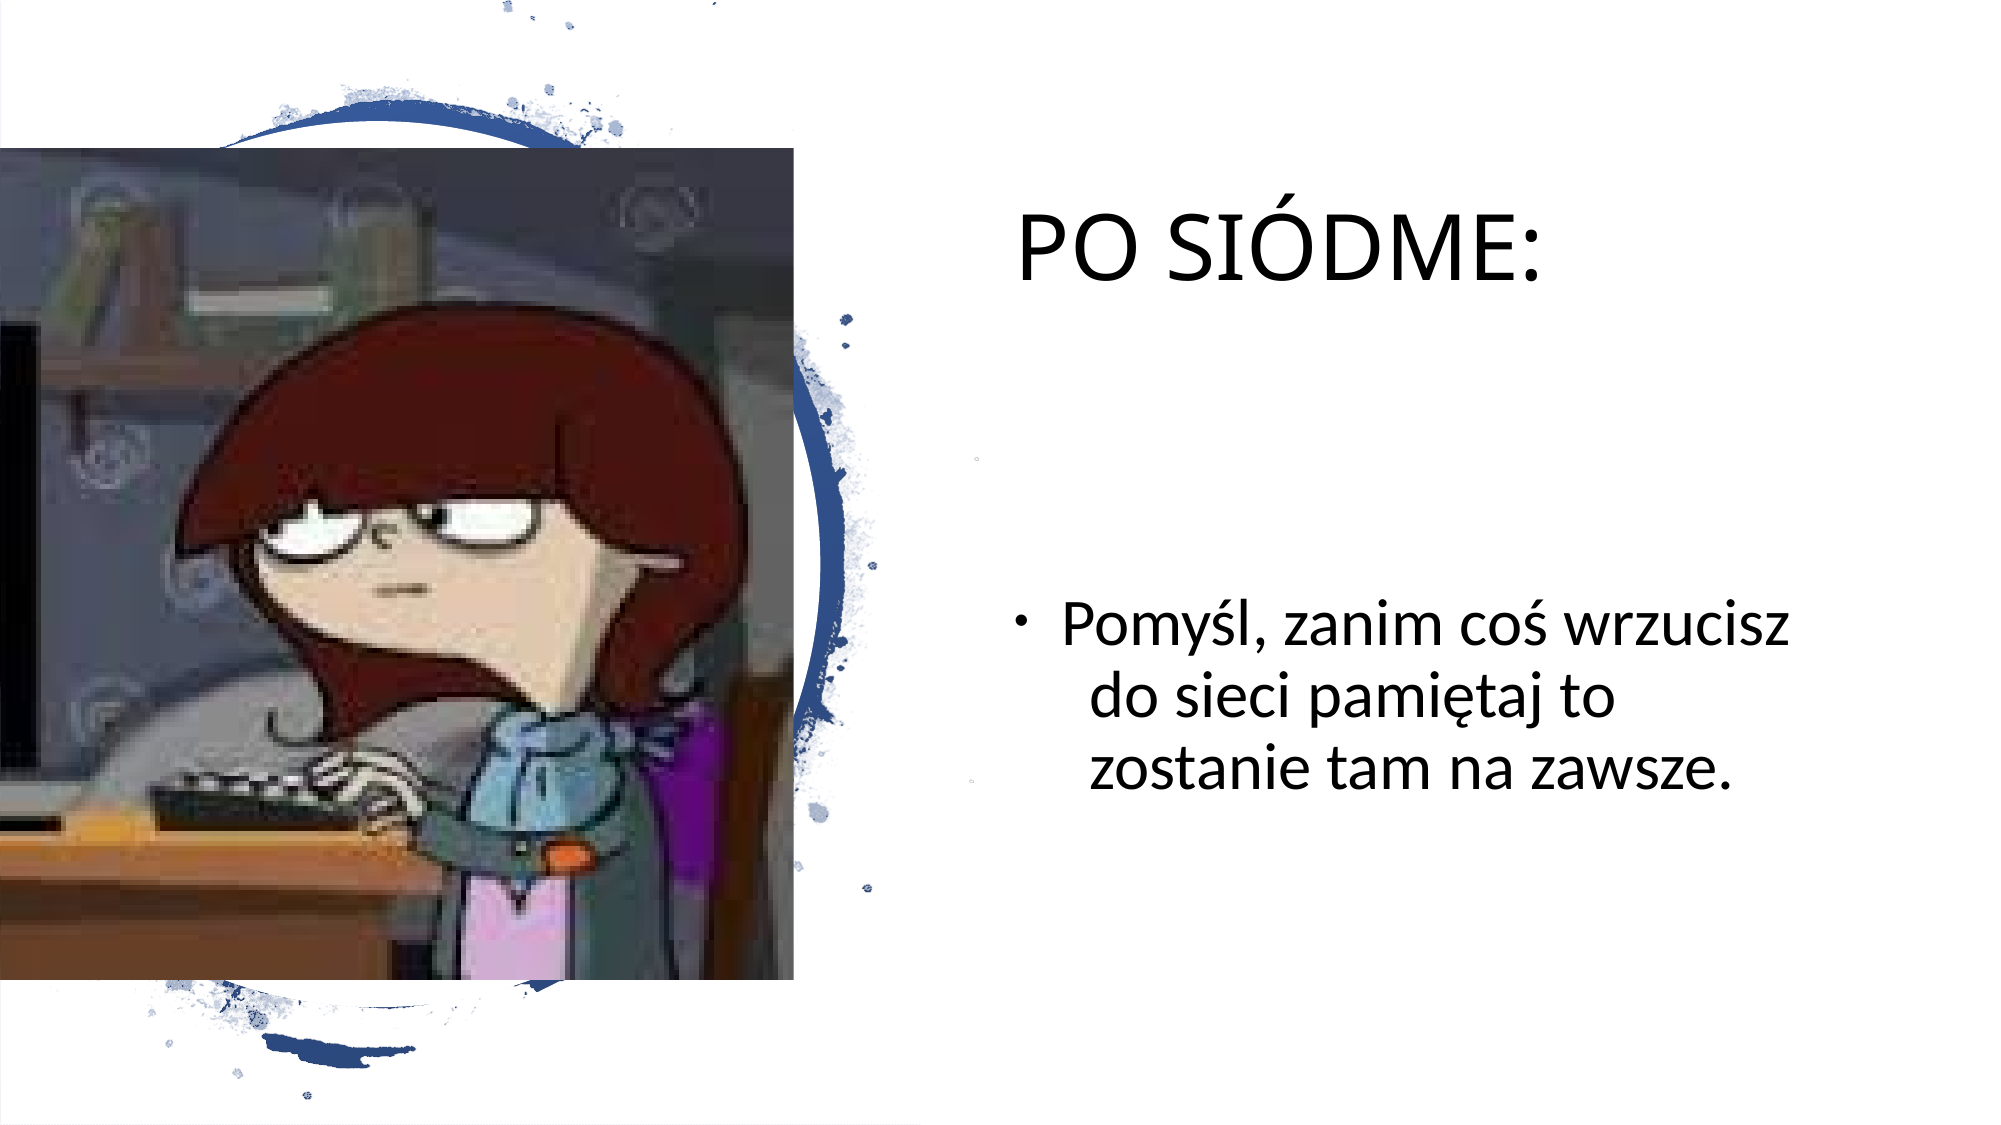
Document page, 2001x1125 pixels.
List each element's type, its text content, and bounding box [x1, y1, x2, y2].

text_box [224, 980, 531, 1008]
title PO SIÓDME: [999, 131, 1817, 371]
picture [0, 0, 2000, 1125]
text_box [794, 413, 821, 715]
text_box [224, 121, 530, 148]
list Pomyśl, zanim coś wrzucisz do sieci pamiętaj to zostanie tam na zawsze. [999, 397, 1816, 995]
